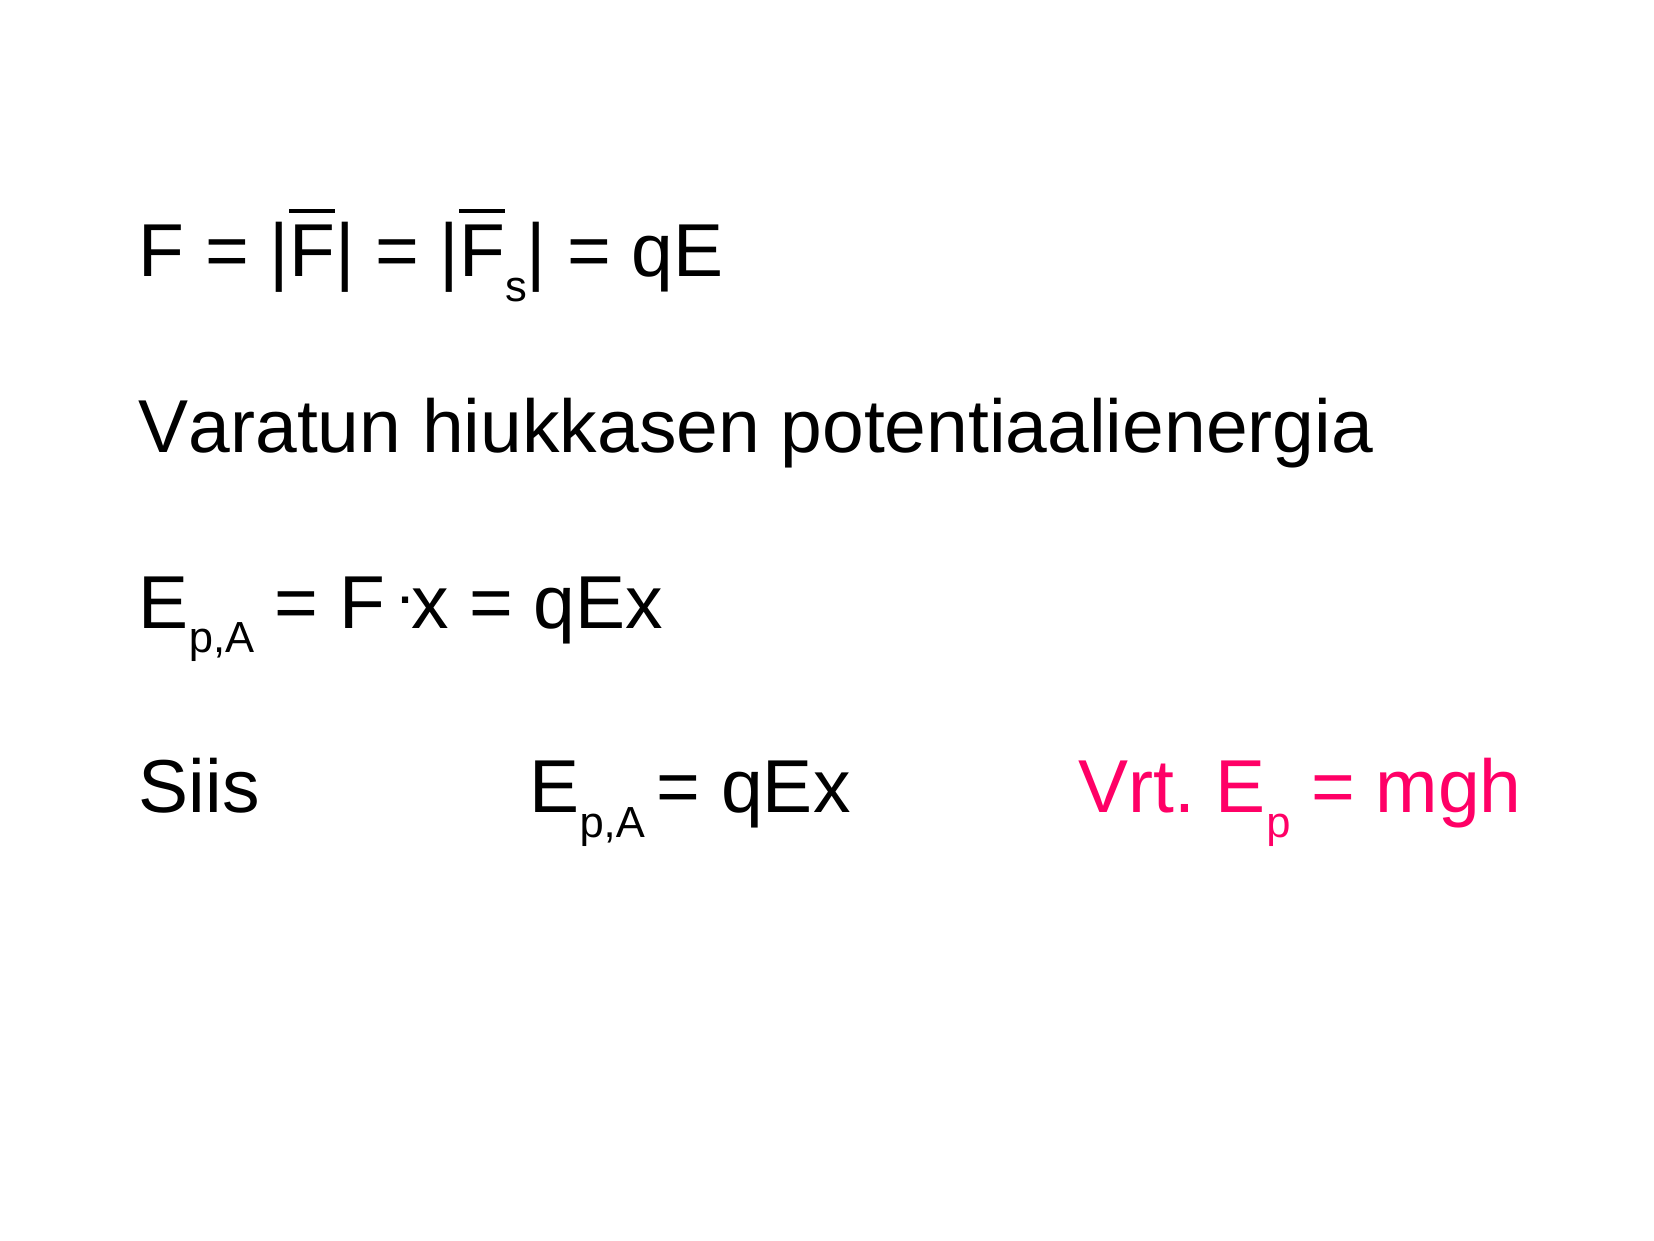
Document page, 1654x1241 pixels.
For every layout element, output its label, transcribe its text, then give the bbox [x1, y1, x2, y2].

text_box F = |F| = |Fs| = qE Varatun hiukkasen potentiaalienergia Ep,A = F .x = qEx Siis Ep,A = qEx Vrt. Ep = mgh [124, 188, 1654, 828]
